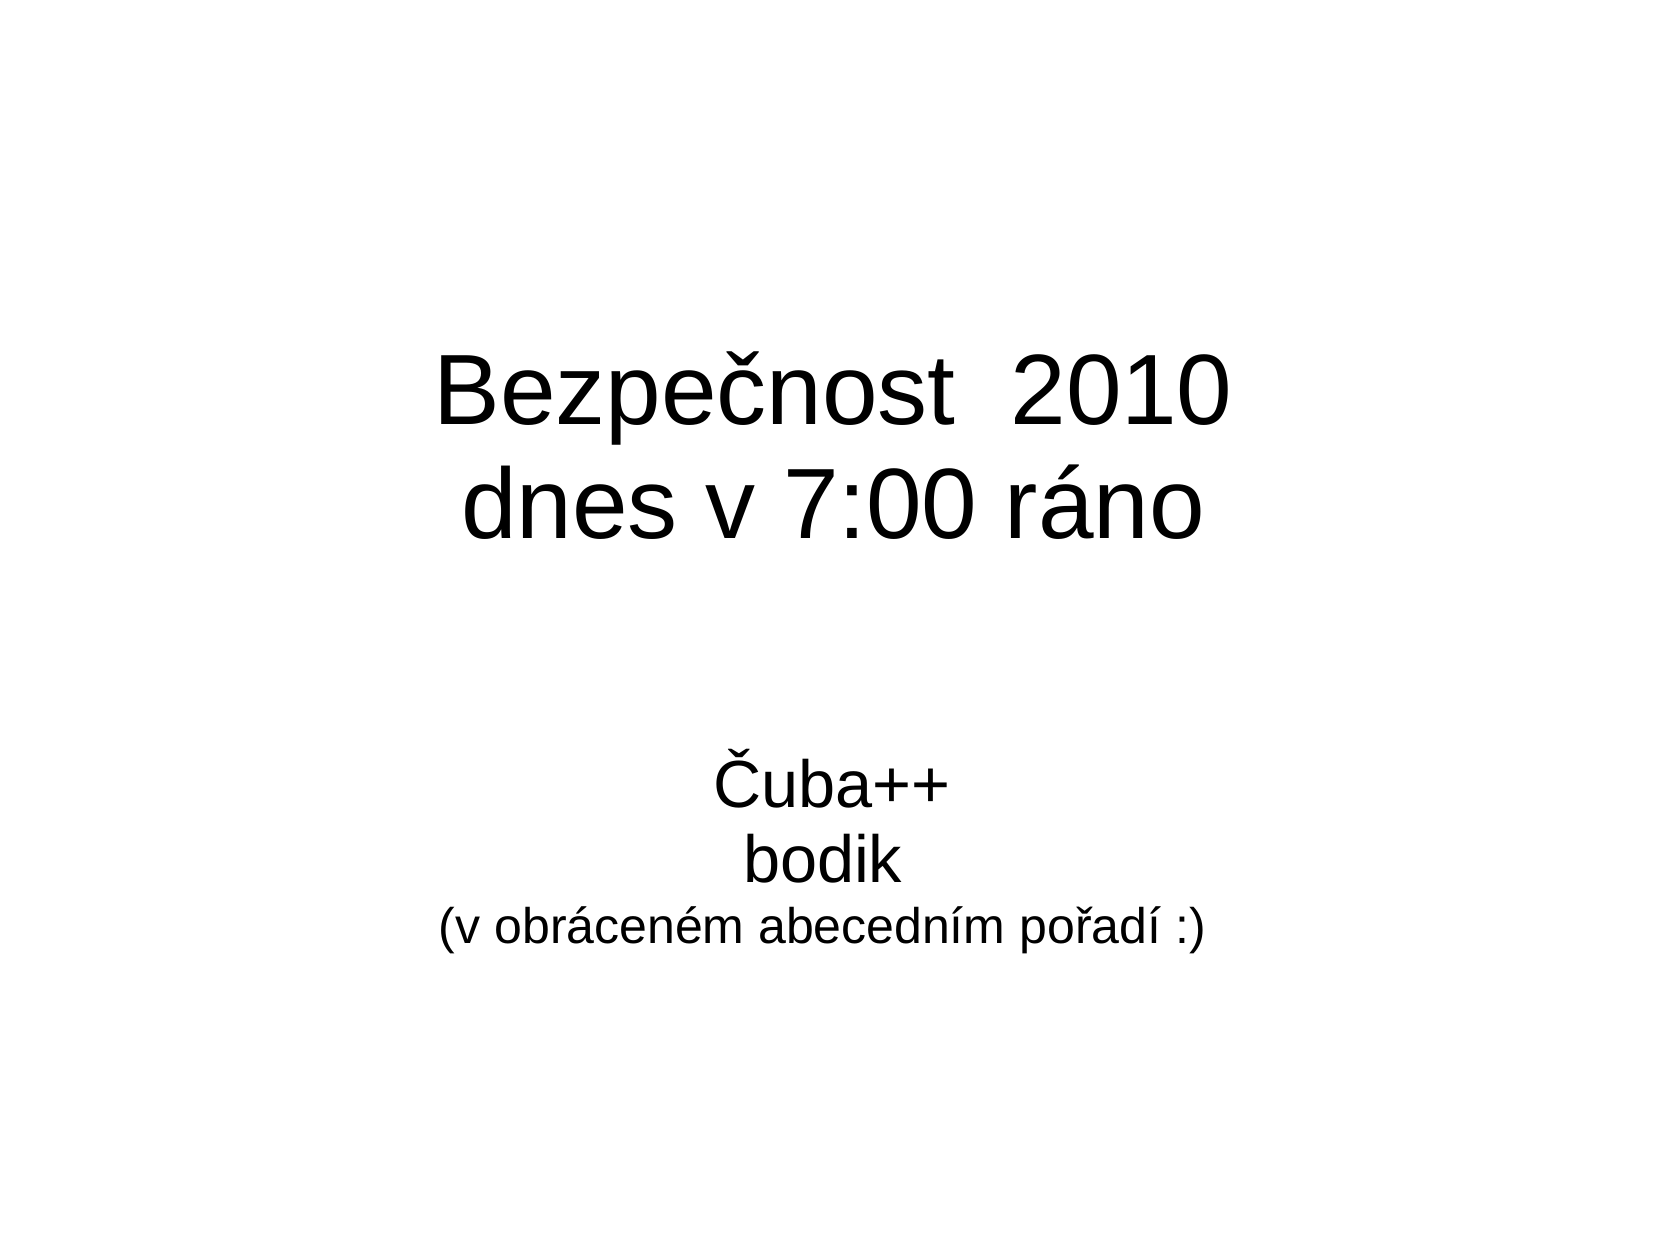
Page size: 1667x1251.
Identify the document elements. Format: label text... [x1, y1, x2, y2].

subtitle Čuba++ bodik (v obráceném abecedním pořadí :) [124, 746, 1522, 1135]
title Bezpečnost 2010 dnes v 7:00 ráno [140, 333, 1526, 629]
